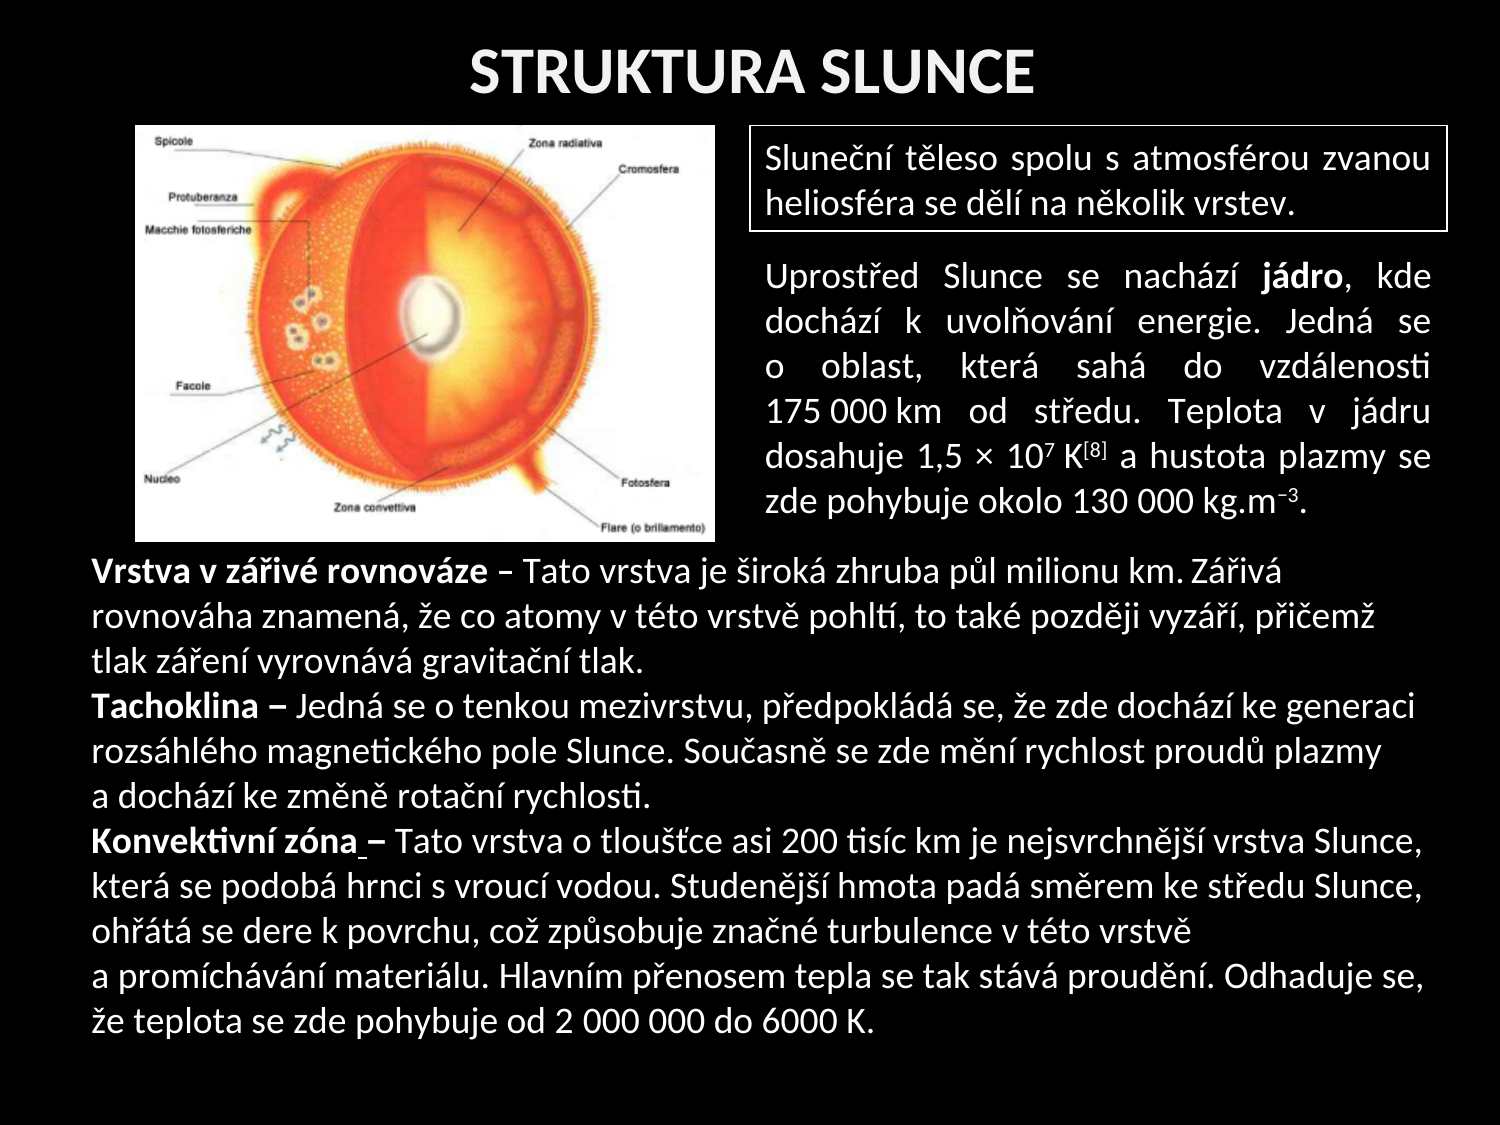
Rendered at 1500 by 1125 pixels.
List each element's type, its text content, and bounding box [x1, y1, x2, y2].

text_box Vrstva v zářivé rovnováze − Tato vrstva je široká zhruba půl milionu km. Zářivá rovnováha znamená, že co atomy v této vrstvě pohltí, to také později vyzáří, přičemž tlak záření vyrovnává gravitační tlak. Tachoklina − Jedná se o tenkou mezivrstvu, předpokládá se, že zde dochází ke generaci rozsáhlého magnetického pole Slunce. Současně se zde mění rychlost proudů plazmy a dochází ke změně rotační rychlosti. Konvektivní zóna − Tato vrstva o tloušťce asi 200 tisíc km je nejsvrchnější vrstva Slunce, která se podobá hrnci s vroucí vodou. Studenější hmota padá směrem ke středu Slunce, ohřátá se dere k povrchu, což způsobuje značné turbulence v této vrstvě a promíchávání materiálu. Hlavním přenosem tepla se tak stává proudění. Odhaduje se, že teplota se zde pohybuje od 2 000 000 do 6000 K. [76, 538, 1447, 1050]
picture [135, 125, 715, 538]
text_box STRUKTURA SLUNCE [454, 18, 1052, 115]
text_box Uprostřed Slunce se nachází jádro, kde dochází k uvolňování energie. Jedná se o oblast, která sahá do vzdálenosti 175 000 km od středu. Teplota v jádru dosahuje 1,5 × 107 K[8] a hustota plazmy se zde pohybuje okolo 130 000 kg.m−3. [750, 243, 1447, 529]
text_box Sluneční těleso spolu s atmosférou zvanou heliosféra se dělí na několik vrstev. [750, 125, 1447, 231]
